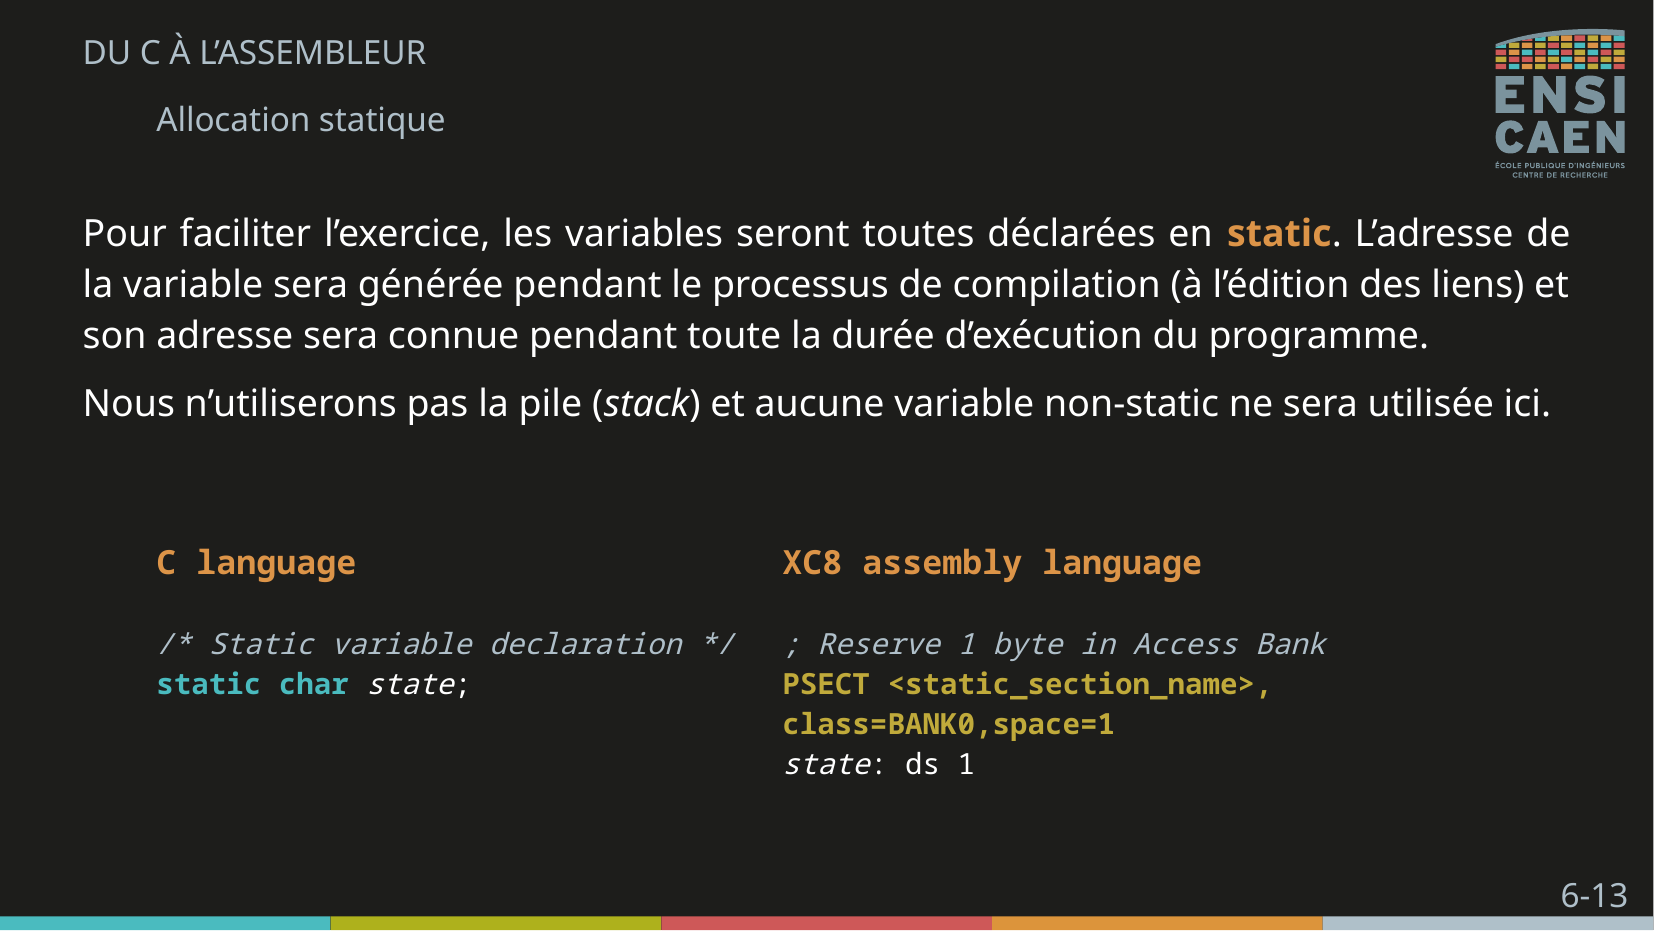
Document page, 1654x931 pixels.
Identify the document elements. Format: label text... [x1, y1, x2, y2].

text_box XC8 assembly language ; Reserve 1 byte in Access Bank PSECT <static_section_name>, class=BANK0,space=1 state: ds 1 [767, 531, 1565, 886]
text_box C language /* Static variable declaration */ static char state; [141, 531, 767, 886]
title DU C À L’ASSEMBLEUR Allocation statique [82, 0, 1467, 148]
list Pour faciliter l’exercice, les variables seront toutes déclarées en static. L’adresse de la variable sera générée pendant le processus de compilation (à l’édition des liens) et son adresse sera connue pendant toute la durée d’exécution du programme. Nous n’utiliserons pas la pile (stack) et aucune variable non-static ne sera utilisée ici. [82, 206, 1571, 916]
